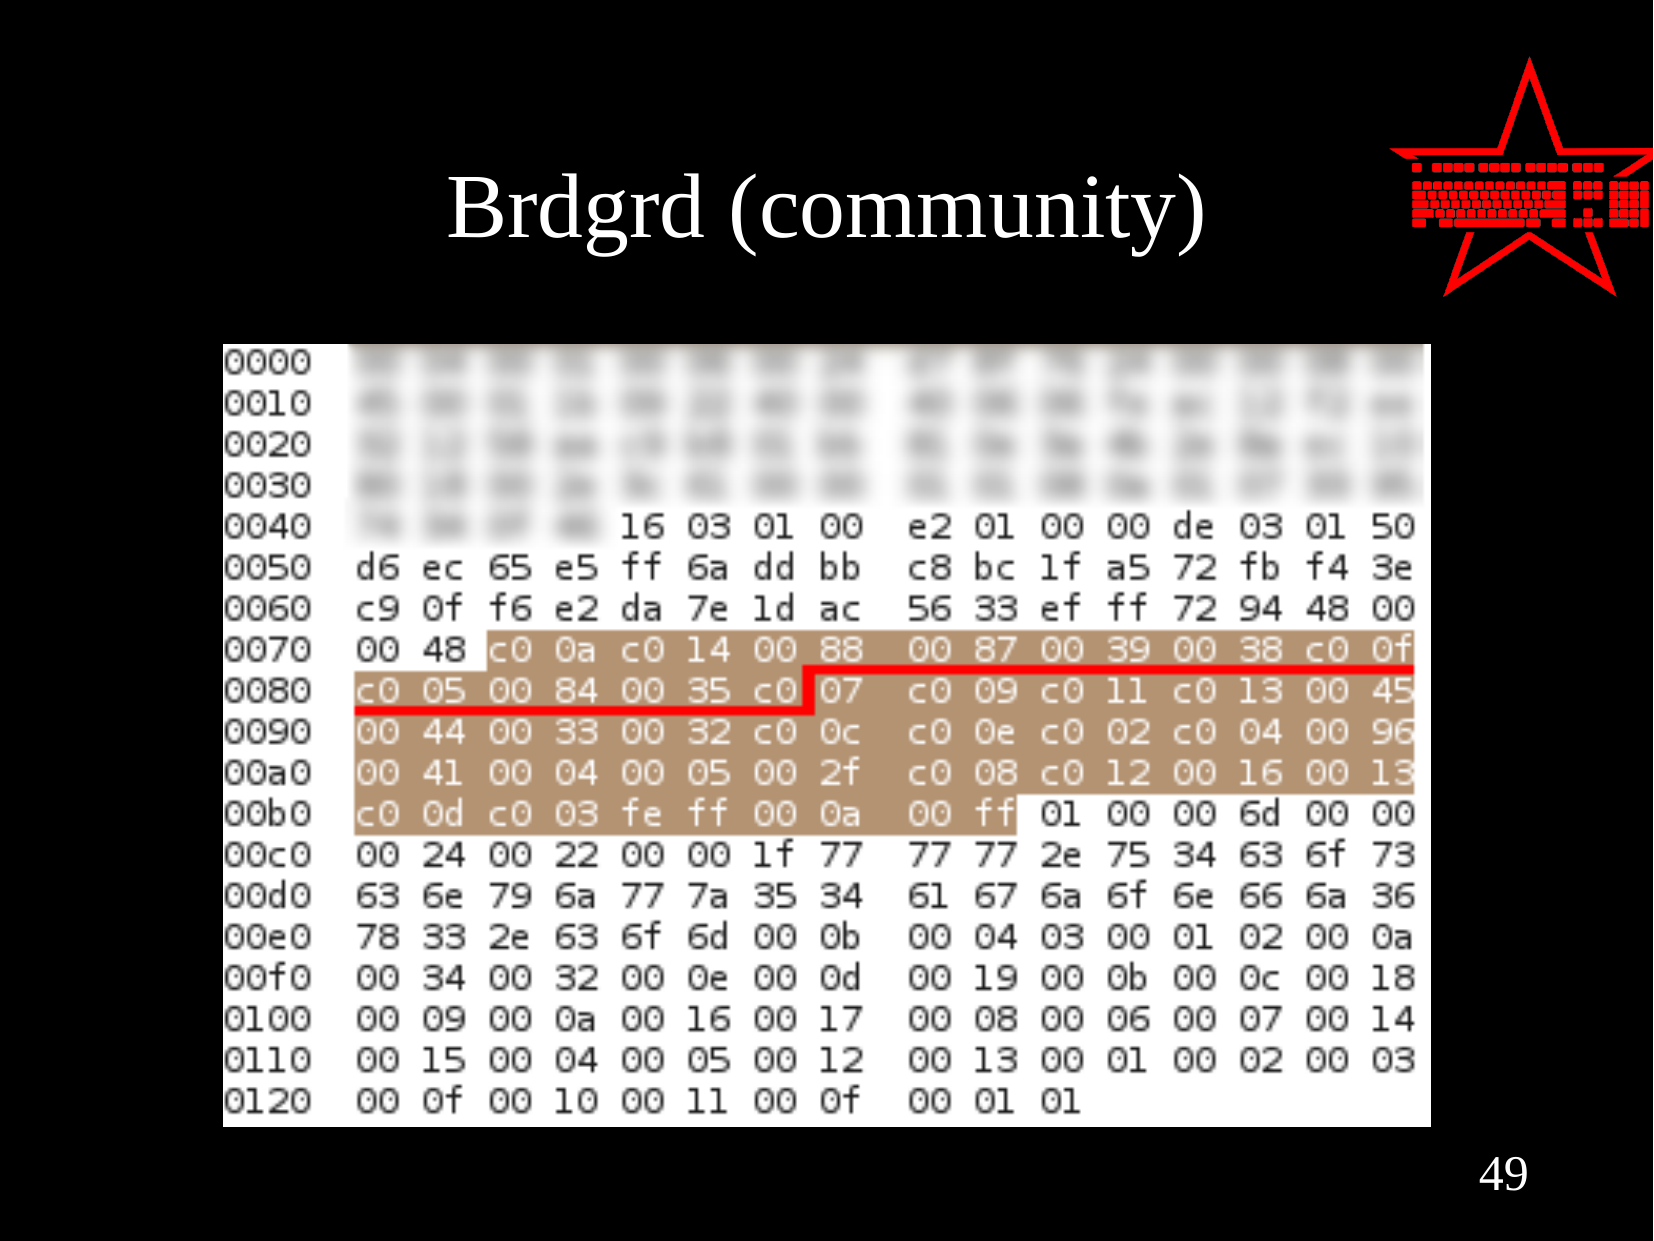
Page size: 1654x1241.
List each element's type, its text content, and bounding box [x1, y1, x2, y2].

title Brdgrd (community) [121, 102, 1534, 311]
picture [1389, 56, 1653, 297]
picture [223, 344, 1431, 1127]
